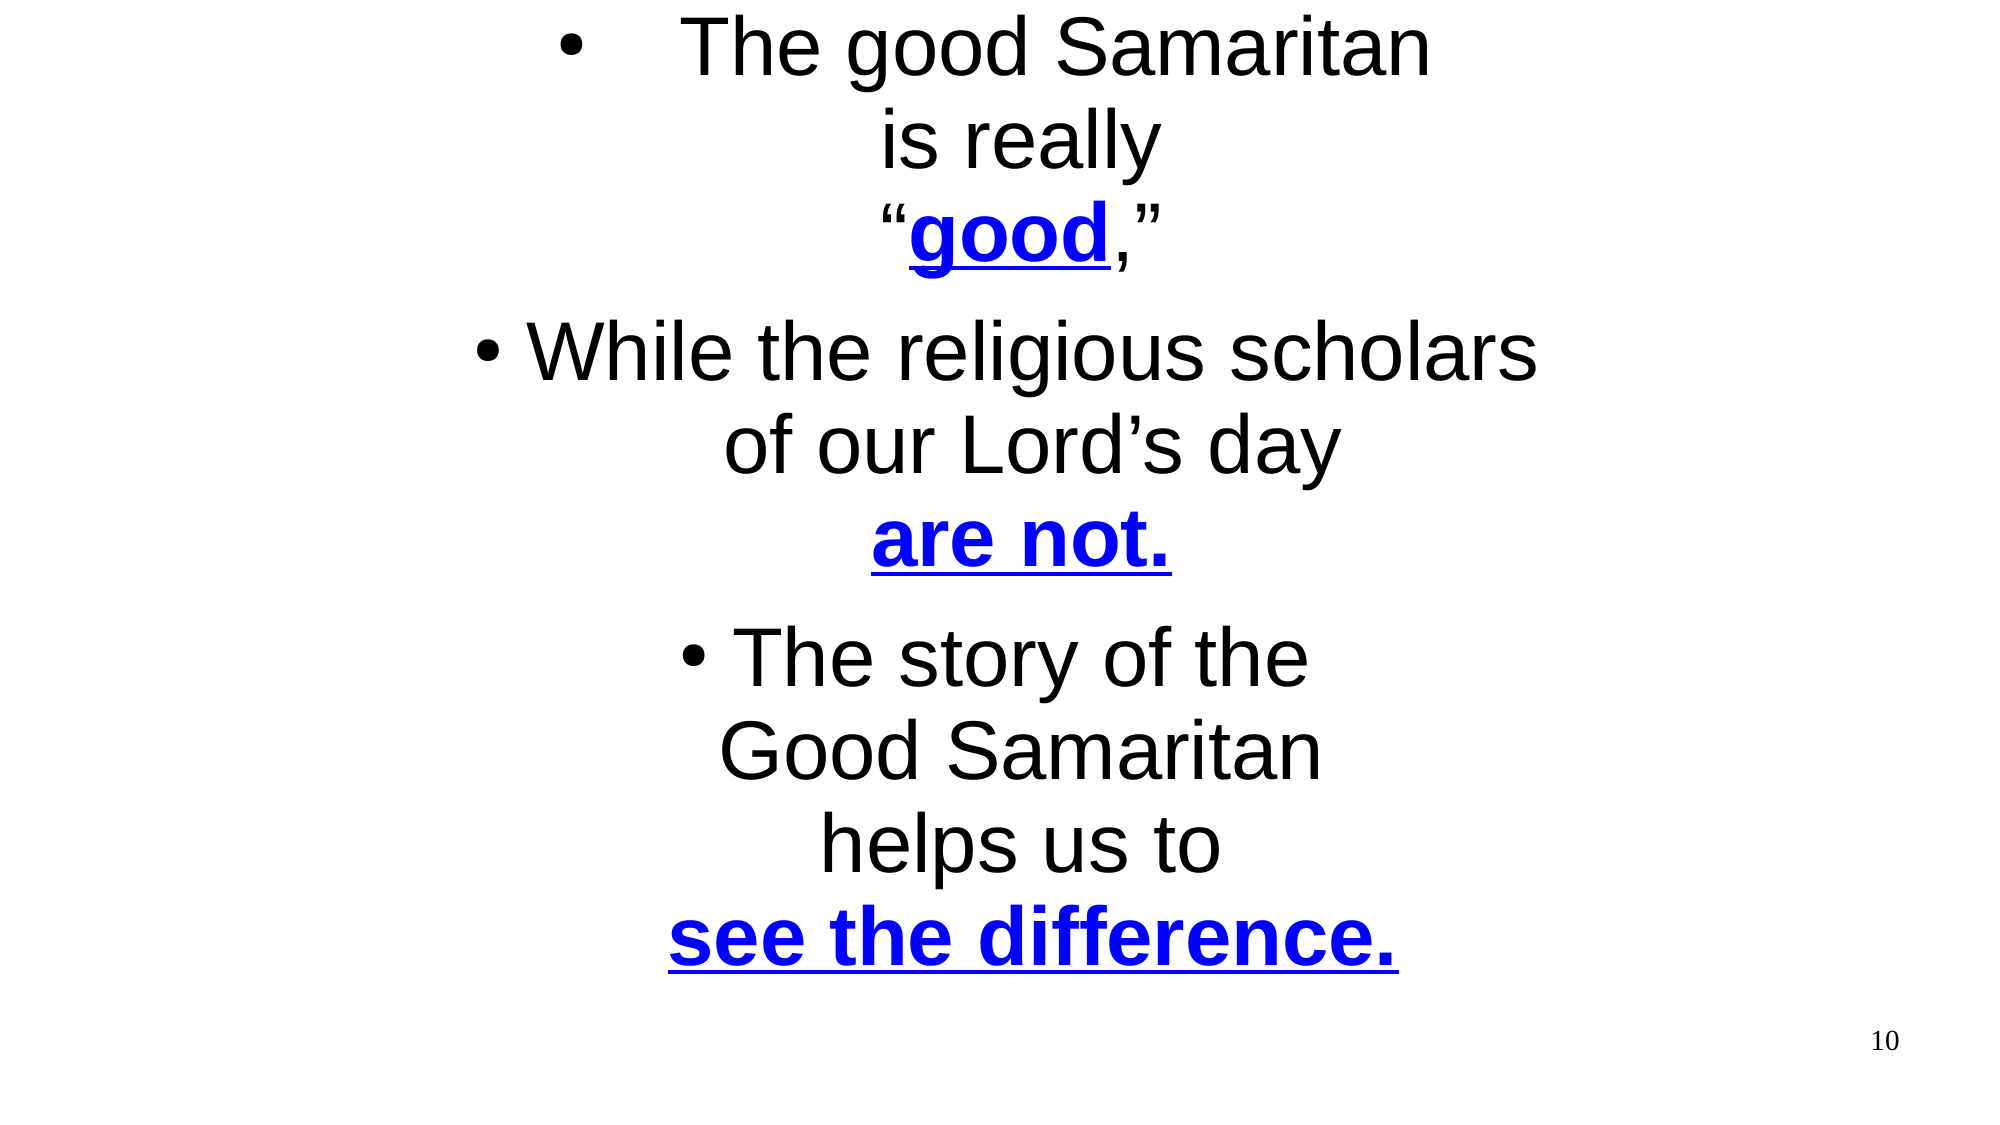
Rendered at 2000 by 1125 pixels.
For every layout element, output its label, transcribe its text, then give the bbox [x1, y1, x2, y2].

list The good Samaritan is really “good,” While the religious scholars of our Lord’s day are not. The story of the Good Samaritan helps us to see the difference. [0, 0, 1996, 1123]
